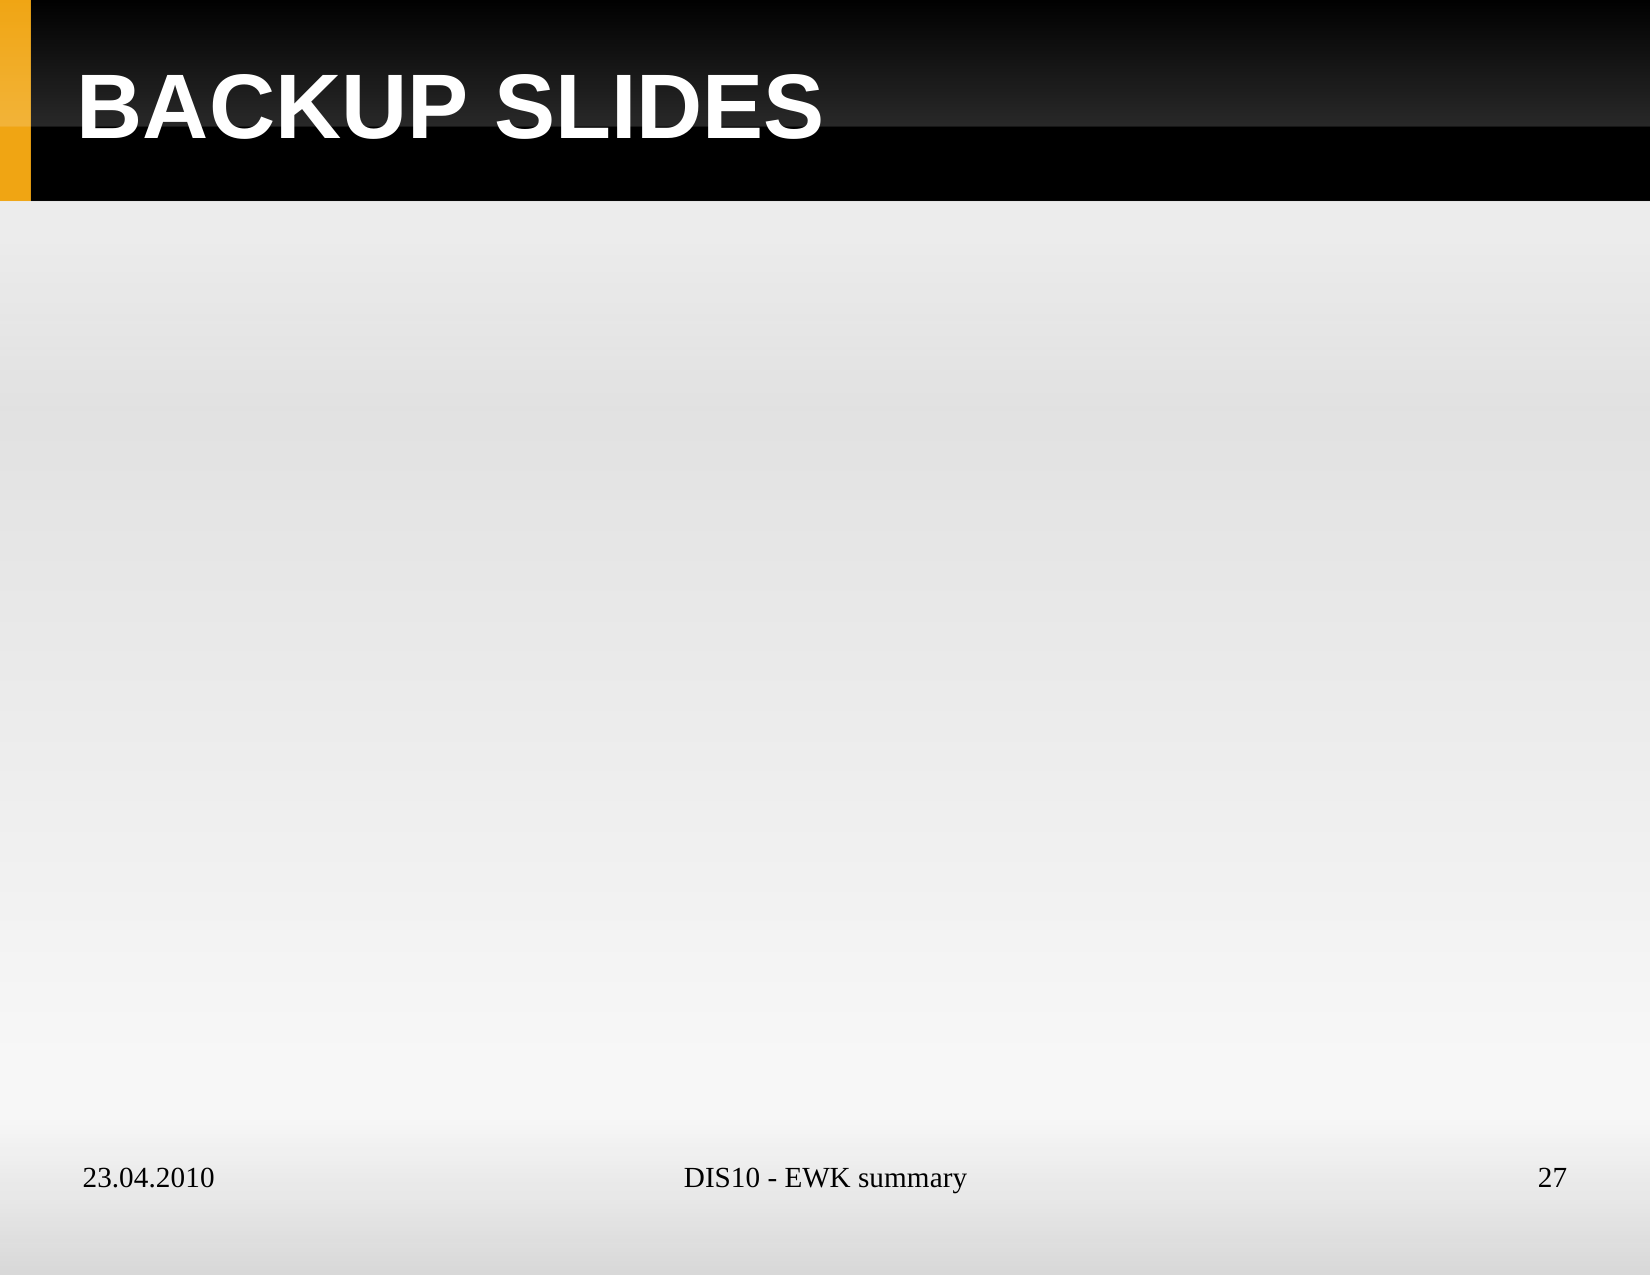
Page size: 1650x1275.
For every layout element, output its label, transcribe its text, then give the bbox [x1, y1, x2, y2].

picture [0, 0, 1650, 1275]
title BACKUP SLIDES [76, 7, 1562, 206]
